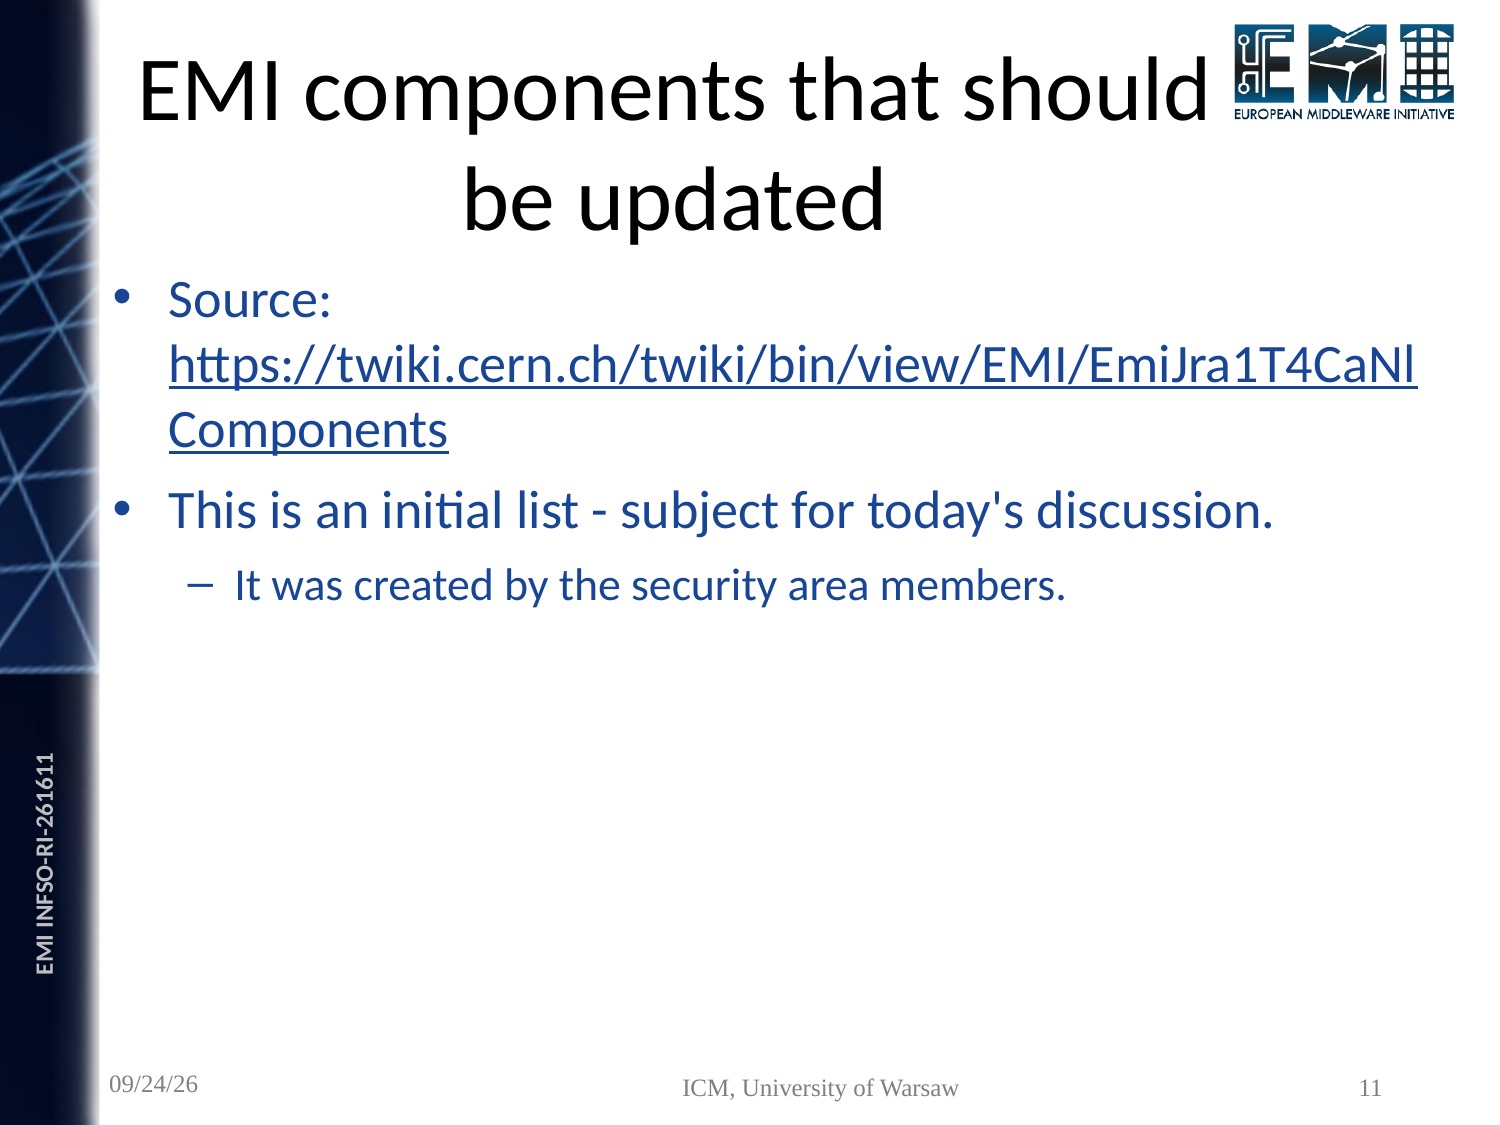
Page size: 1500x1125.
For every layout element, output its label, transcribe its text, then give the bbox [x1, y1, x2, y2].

list Source: https://twiki.cern.ch/twiki/bin/view/EMI/EmiJra1T4CaNlComponents This is an initial list - subject for today's discussion. It was created by the security area members. [112, 263, 1425, 675]
picture [1185, 8, 1500, 140]
title EMI components that should be updated [112, 28, 1238, 249]
picture [0, 0, 111, 1125]
